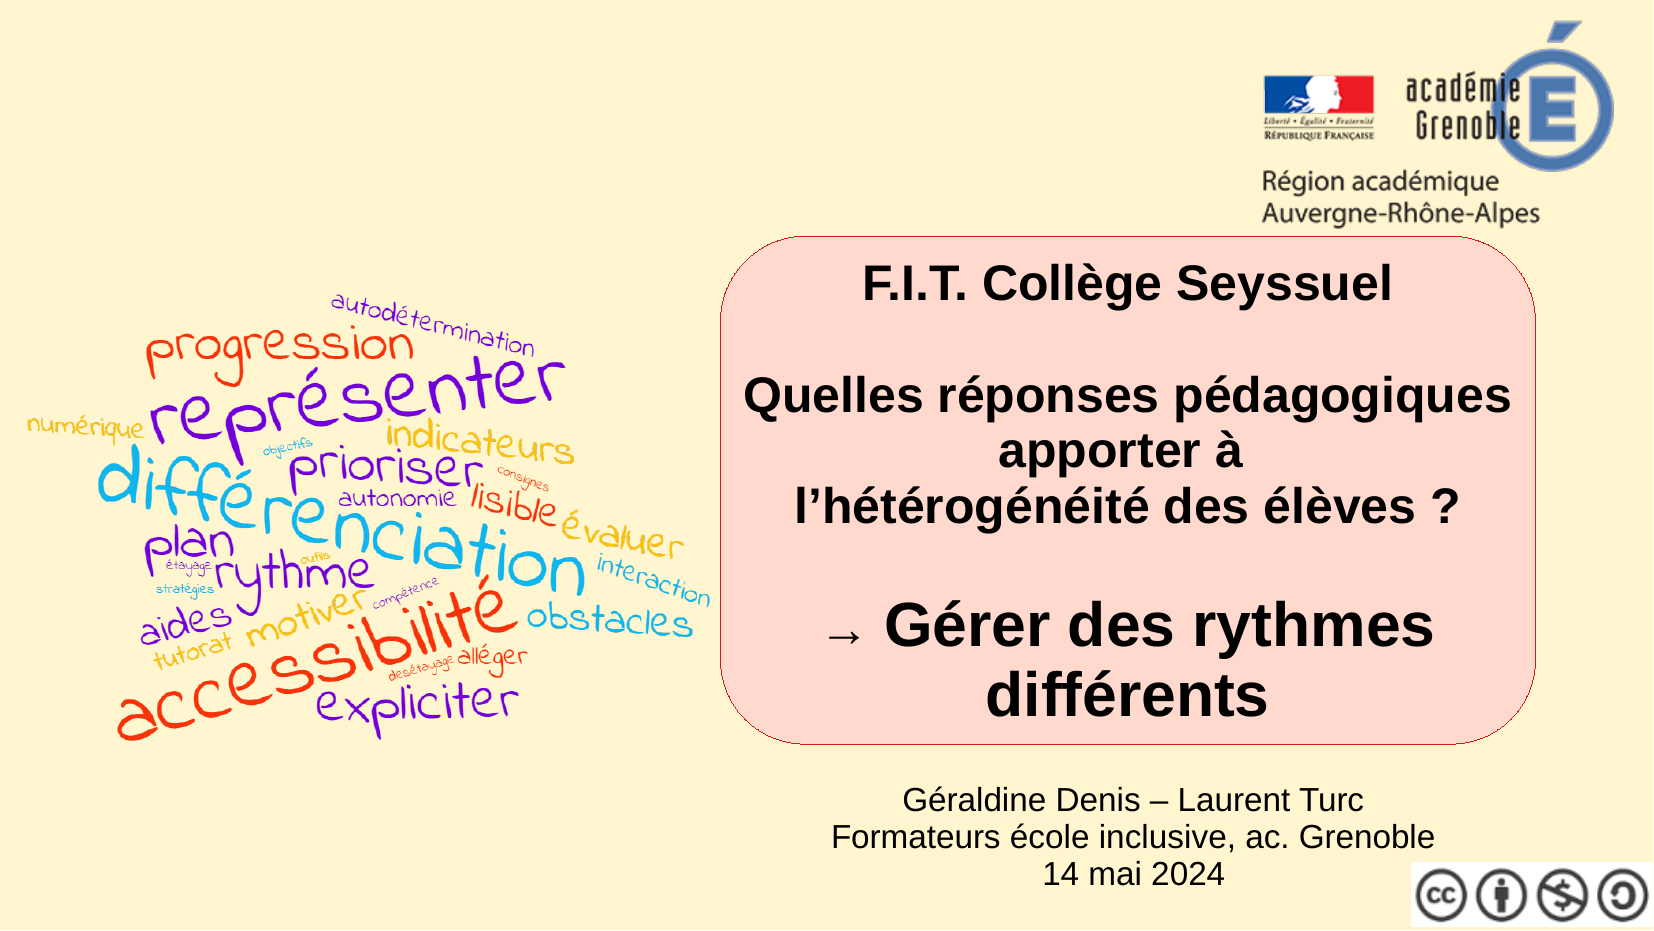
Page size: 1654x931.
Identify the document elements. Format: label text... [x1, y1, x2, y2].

picture [0, 248, 792, 760]
text_box F.I.T. Collège Seyssuel Quelles réponses pédagogiques apporter à l’hétérogénéité des élèves ? → Gérer des rythmes différents [685, 248, 1571, 793]
picture [1411, 862, 1654, 927]
text_box [762, 236, 1494, 248]
picture [1246, 6, 1630, 237]
text_box Géraldine Denis – Laurent Turc Formateurs école inclusive, ac. Grenoble 14 mai 2024 [767, 773, 1501, 915]
